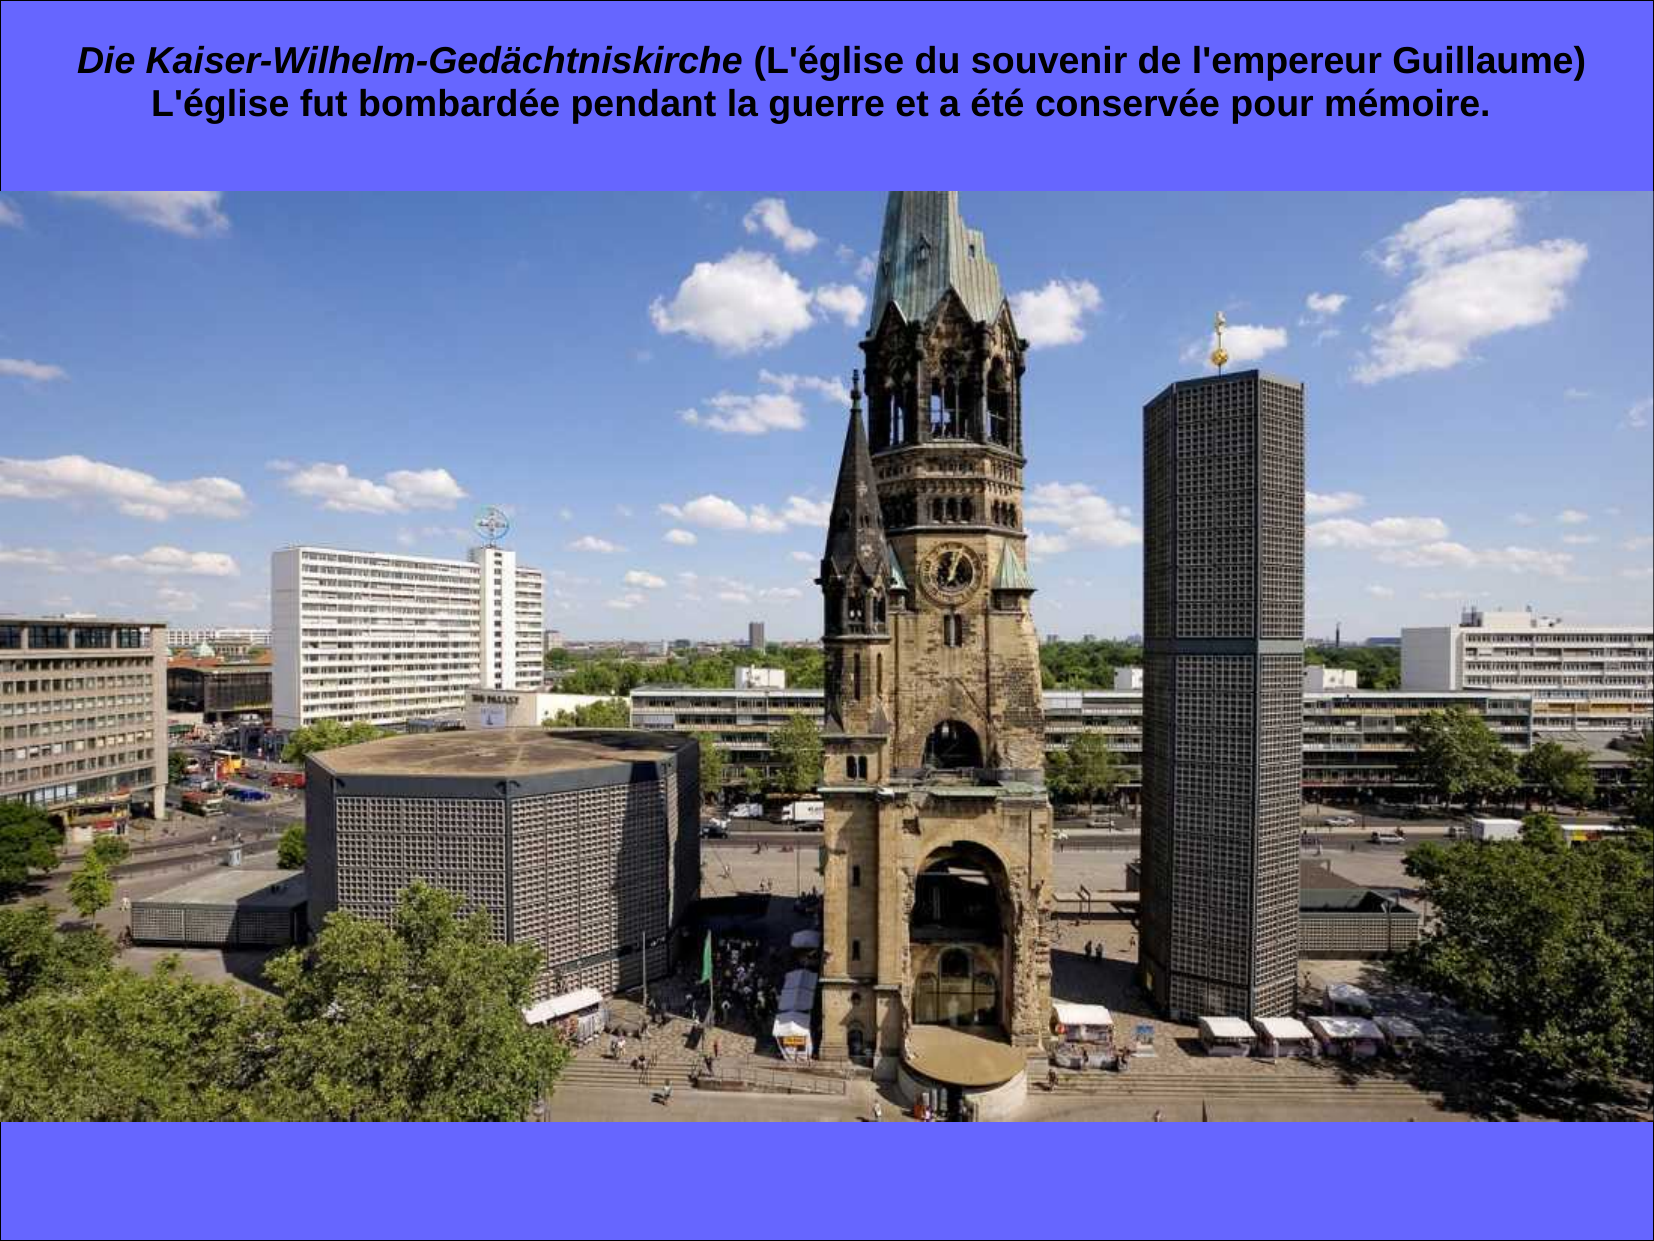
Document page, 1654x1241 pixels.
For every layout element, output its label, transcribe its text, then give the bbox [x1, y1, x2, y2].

text_box Die Kaiser-Wilhelm-Gedächtniskirche (L'église du souvenir de l'empereur Guillaume) L'église fut bombardée pendant la guerre et a été conservée pour mémoire. [29, 32, 1625, 148]
text_box [0, 1123, 1654, 1241]
picture [0, 191, 1654, 1123]
text_box [0, 0, 1654, 191]
